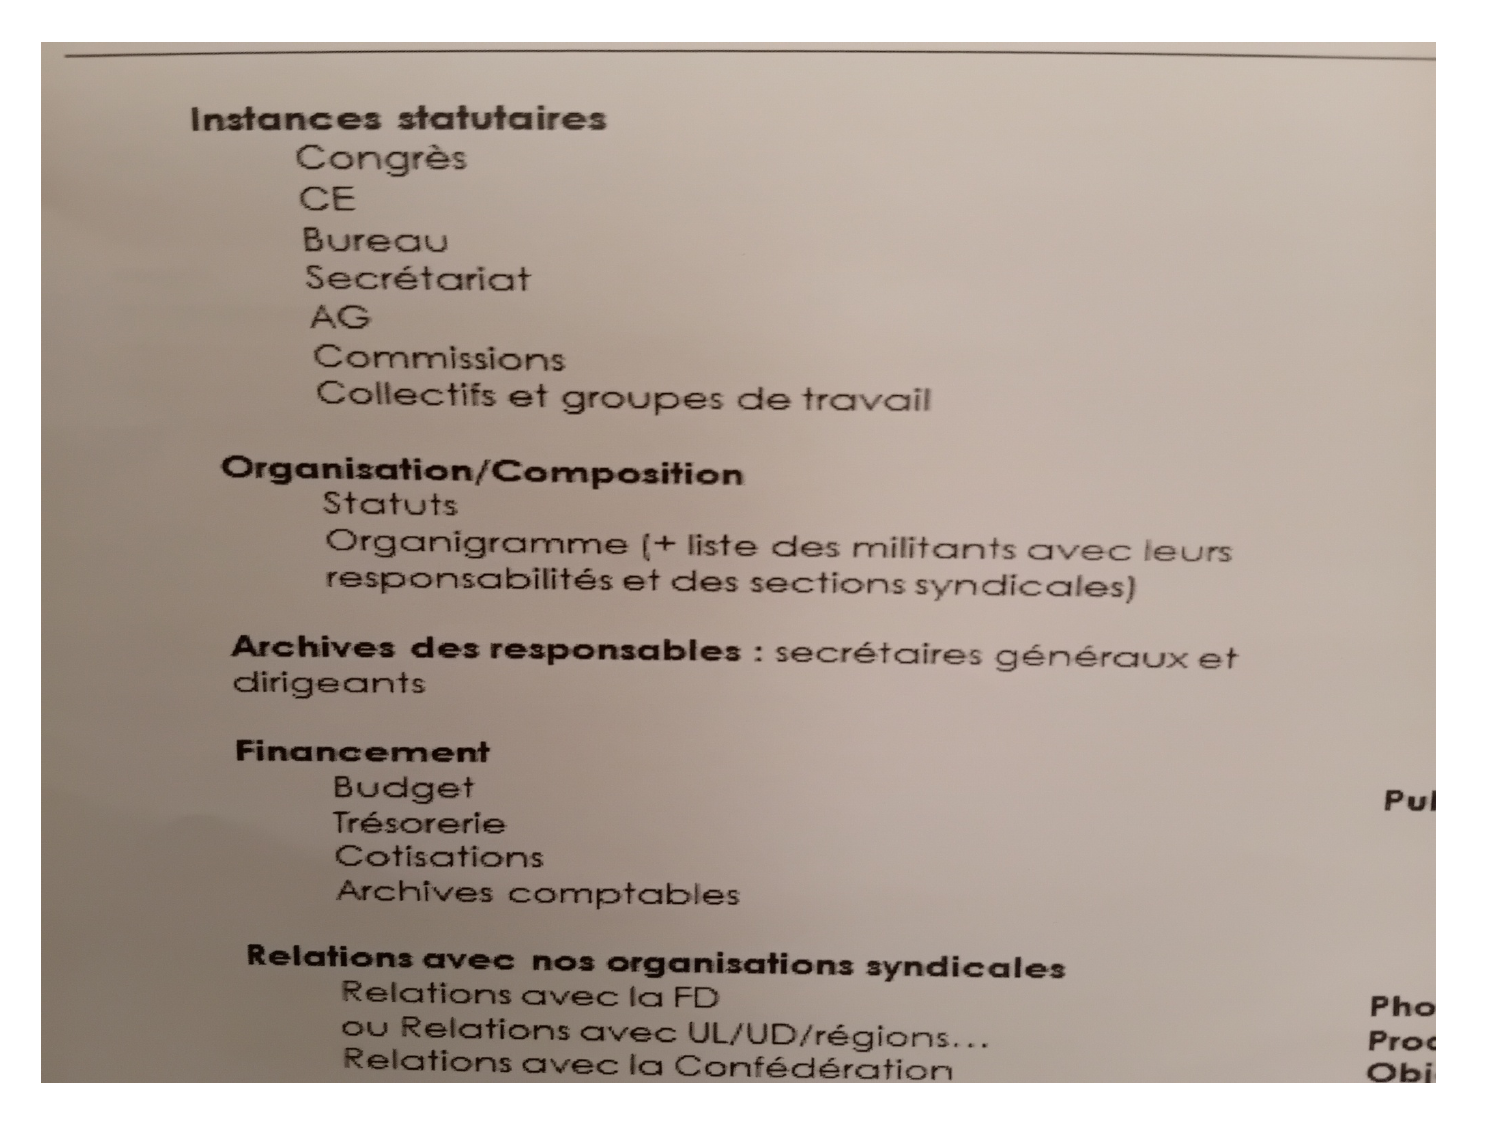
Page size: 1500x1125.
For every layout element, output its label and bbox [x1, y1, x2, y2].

picture [41, 42, 1436, 1083]
